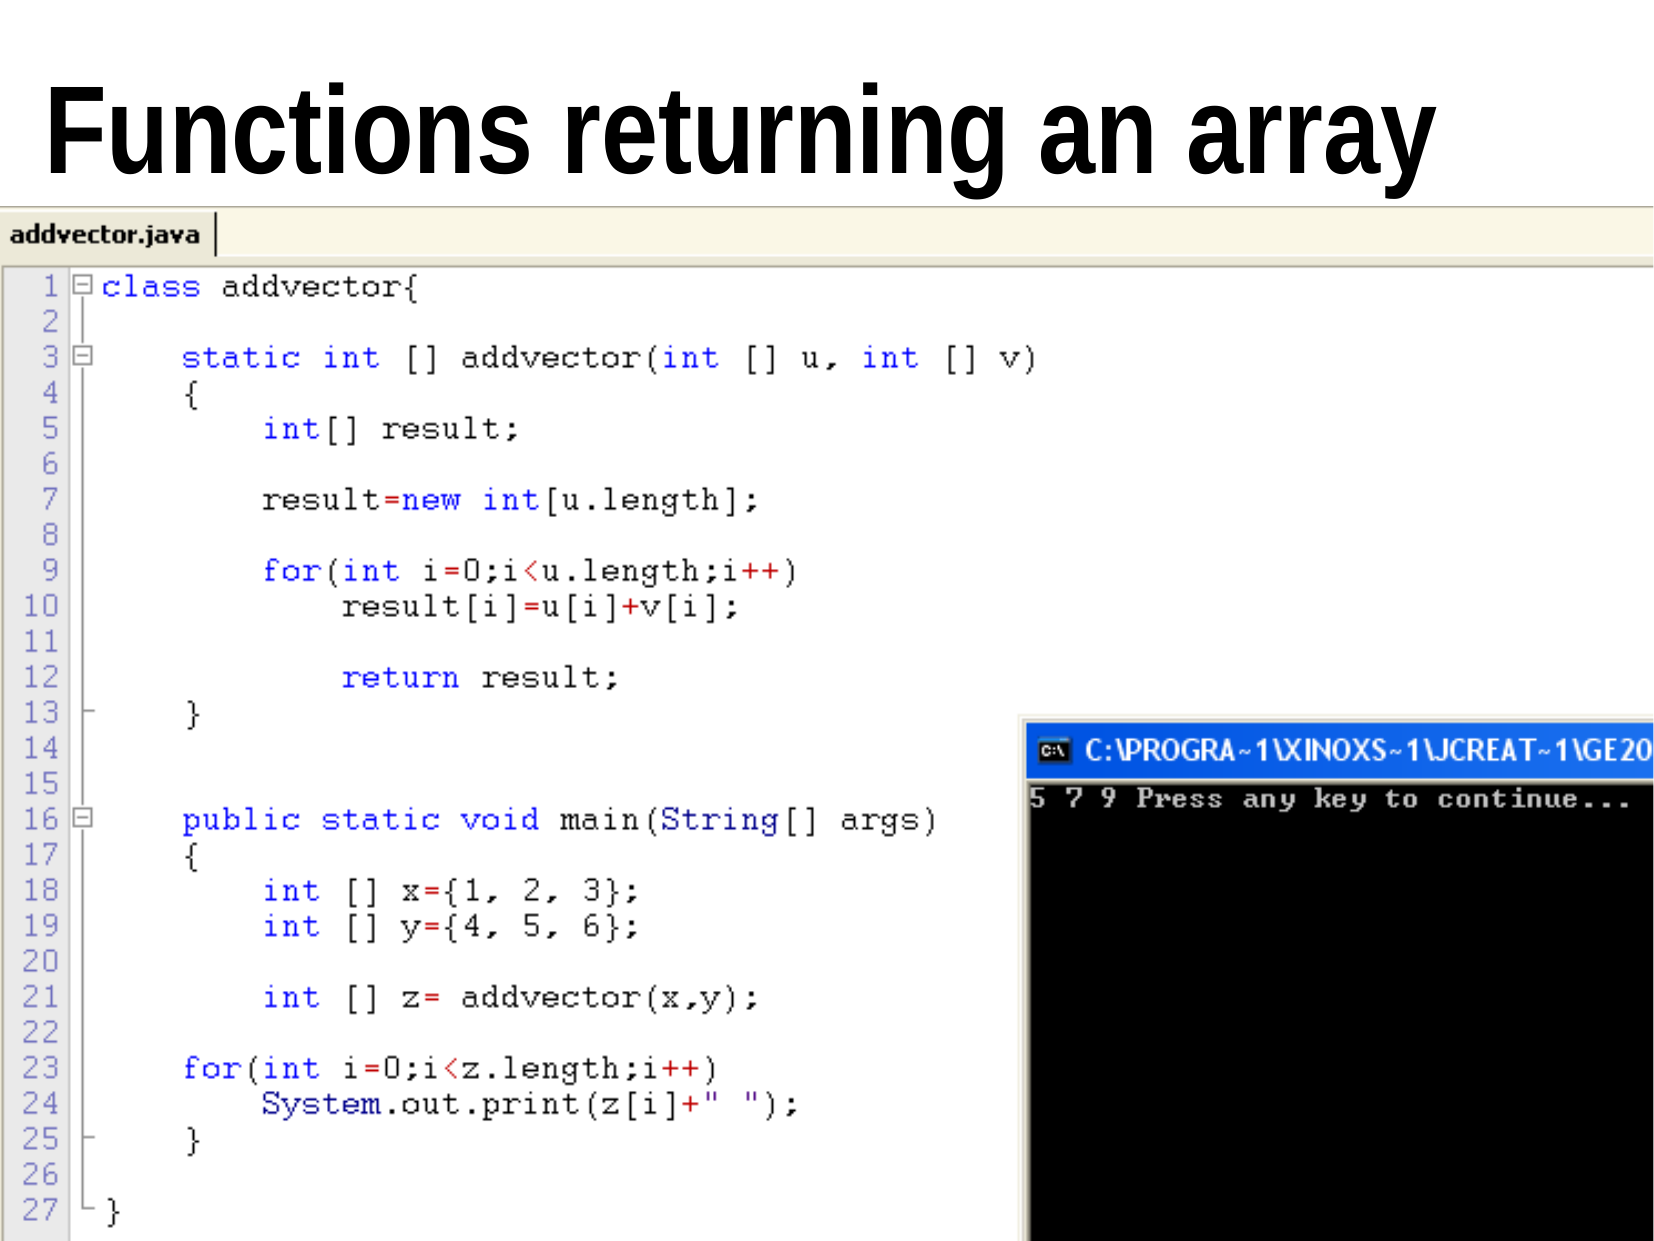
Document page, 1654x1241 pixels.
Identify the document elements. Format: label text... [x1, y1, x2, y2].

text_box Functions returning an array [29, 49, 1453, 206]
picture [0, 206, 1654, 1241]
